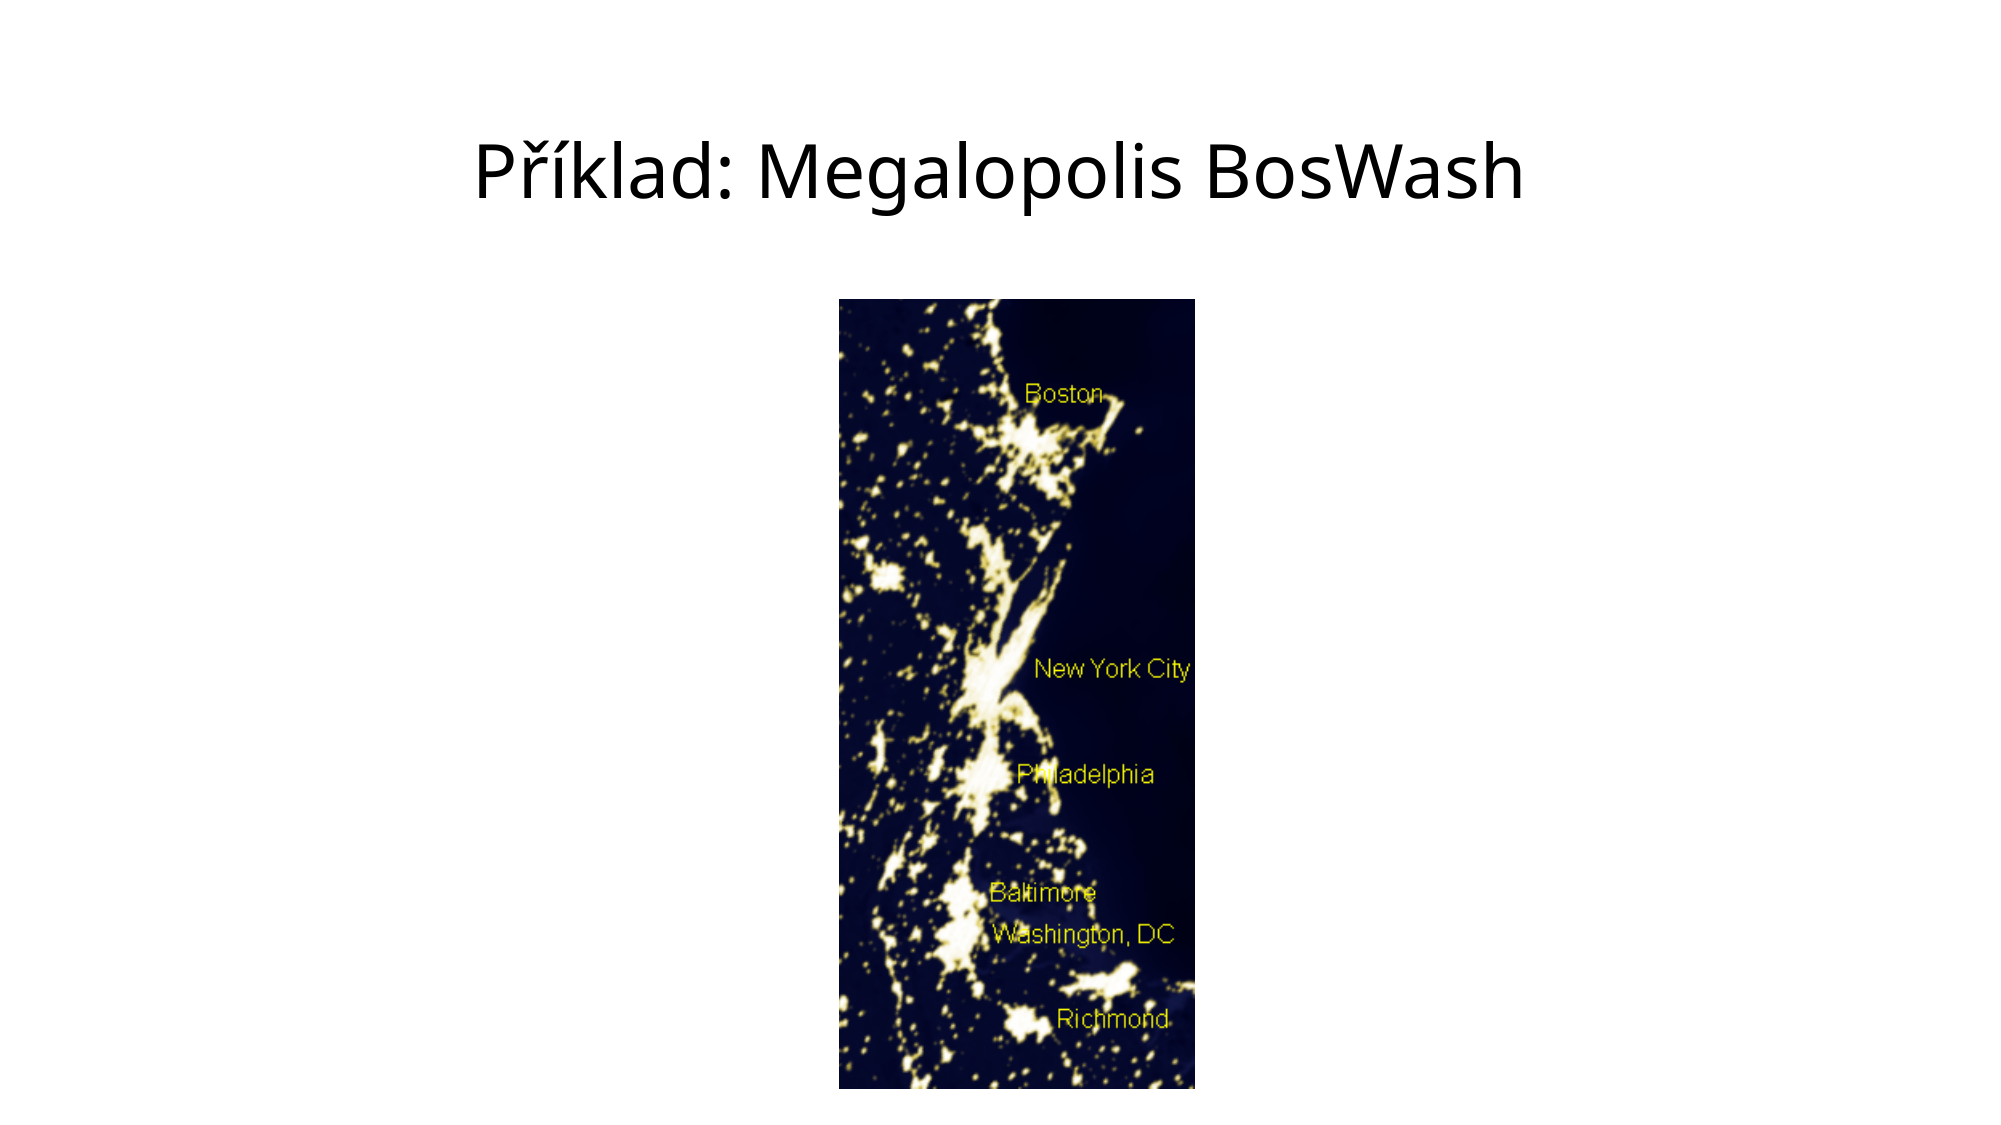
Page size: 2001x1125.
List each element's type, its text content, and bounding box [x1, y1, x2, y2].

title Příklad: Megalopolis BosWash [137, 59, 1863, 278]
picture [839, 299, 1195, 1089]
